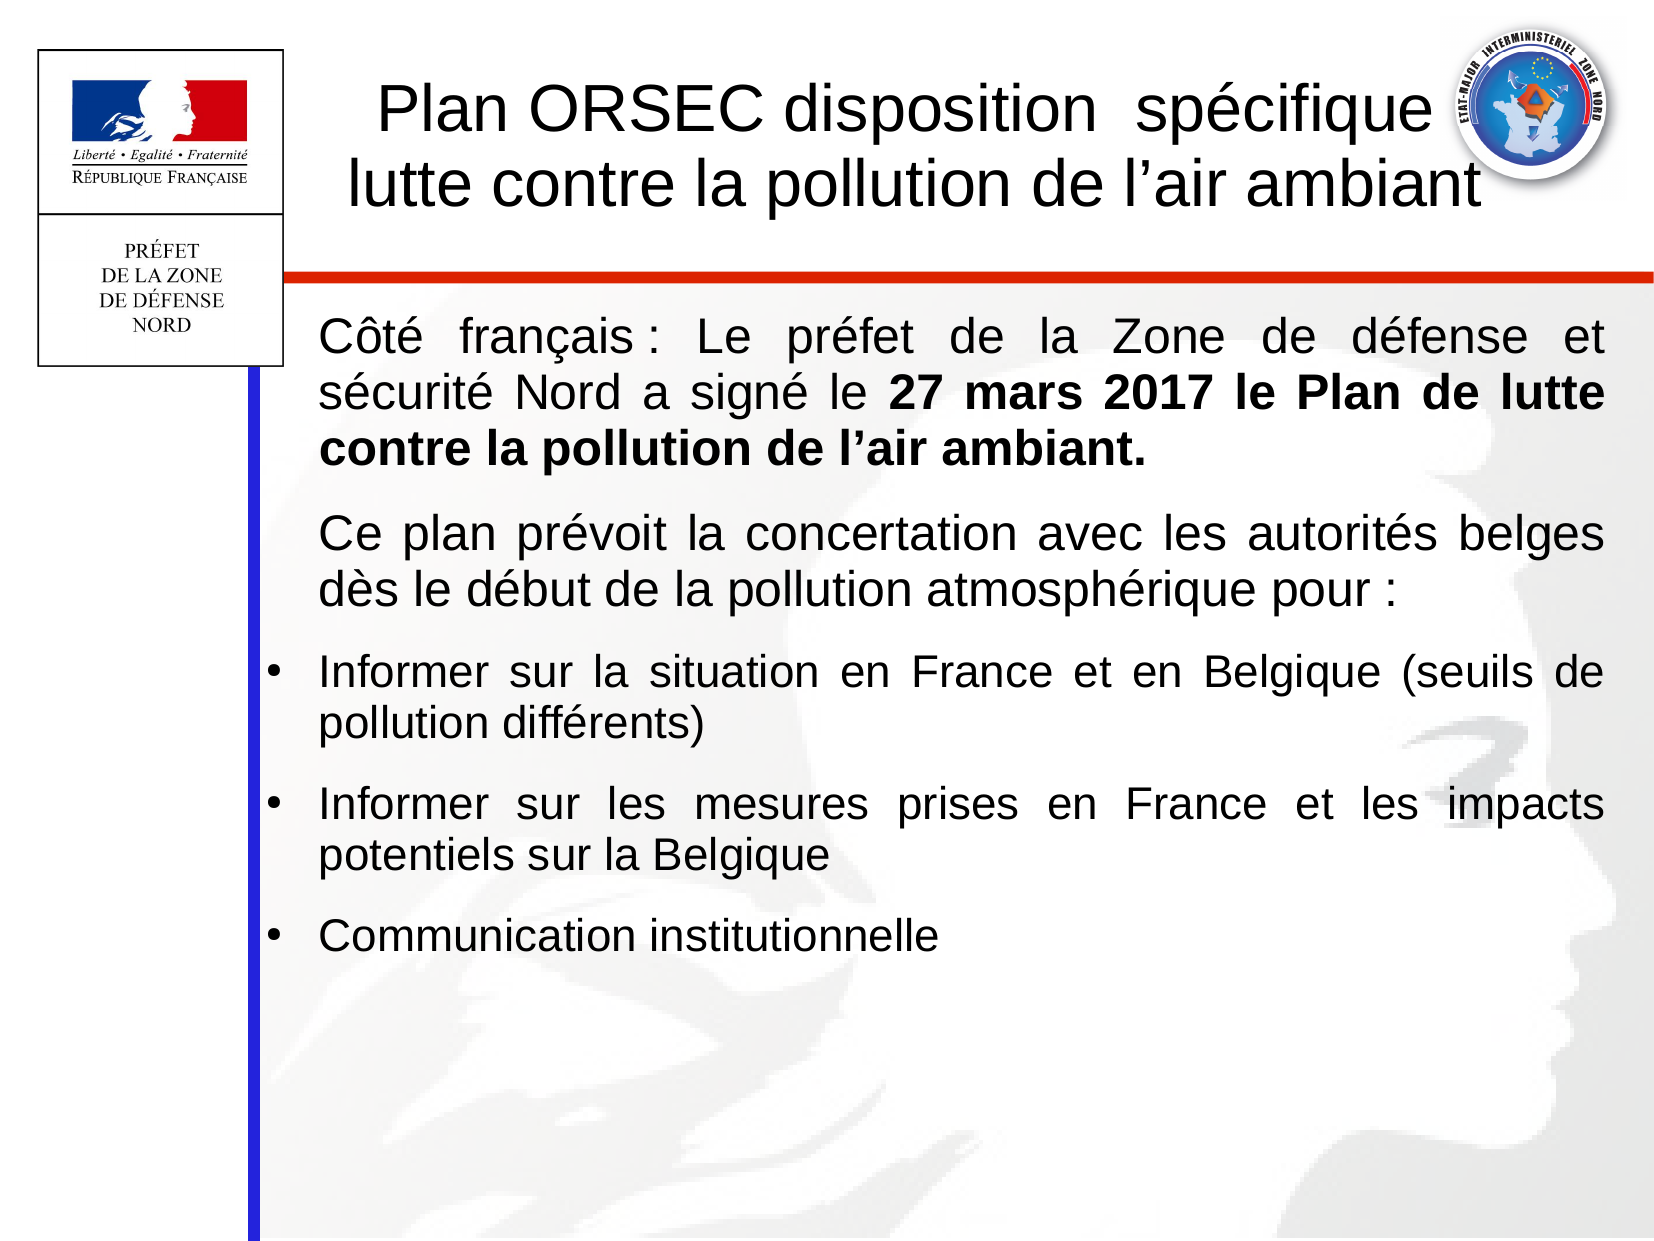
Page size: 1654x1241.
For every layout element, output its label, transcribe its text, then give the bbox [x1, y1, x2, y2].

title Plan ORSEC disposition spécifique lutte contre la pollution de l’air ambiant [283, 35, 1548, 257]
list Côté français : Le préfet de la Zone de défense et sécurité Nord a signé le 27 mars 2017 le Plan de lutte contre la pollution de l’air ambiant. Ce plan prévoit la concertation avec les autorités belges dès le début de la pollution atmosphérique pour : Informer sur la situation en France et en Belgique (seuils de pollution différents) Informer sur les mesures prises en France et les impacts potentiels sur la Belgique Communication institutionnelle [248, 308, 1607, 1028]
picture [37, 49, 284, 367]
